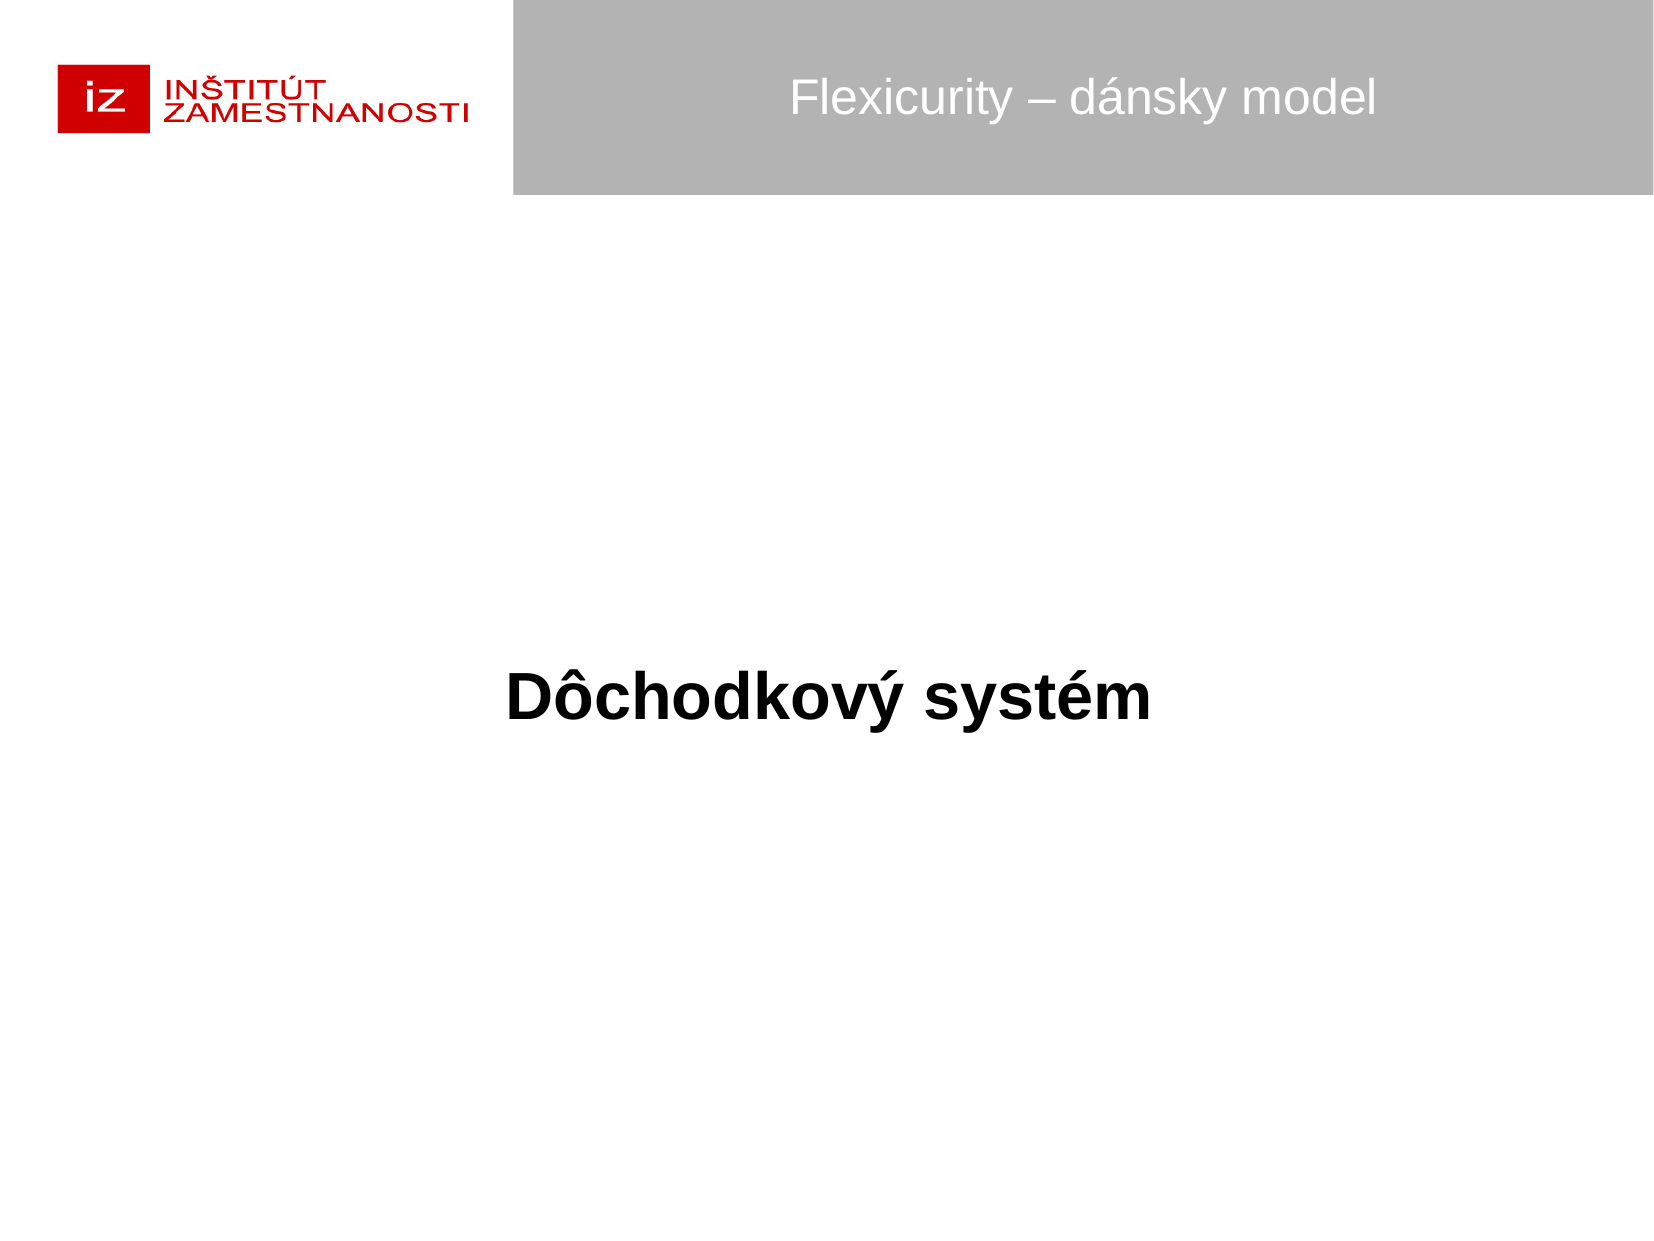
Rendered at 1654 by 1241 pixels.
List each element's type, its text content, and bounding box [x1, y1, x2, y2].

text_box Flexicurity – dánsky model [513, 0, 1654, 195]
picture [6, 5, 513, 189]
list Dôchodkový systém [123, 346, 1536, 1214]
text_box [0, 0, 1654, 196]
